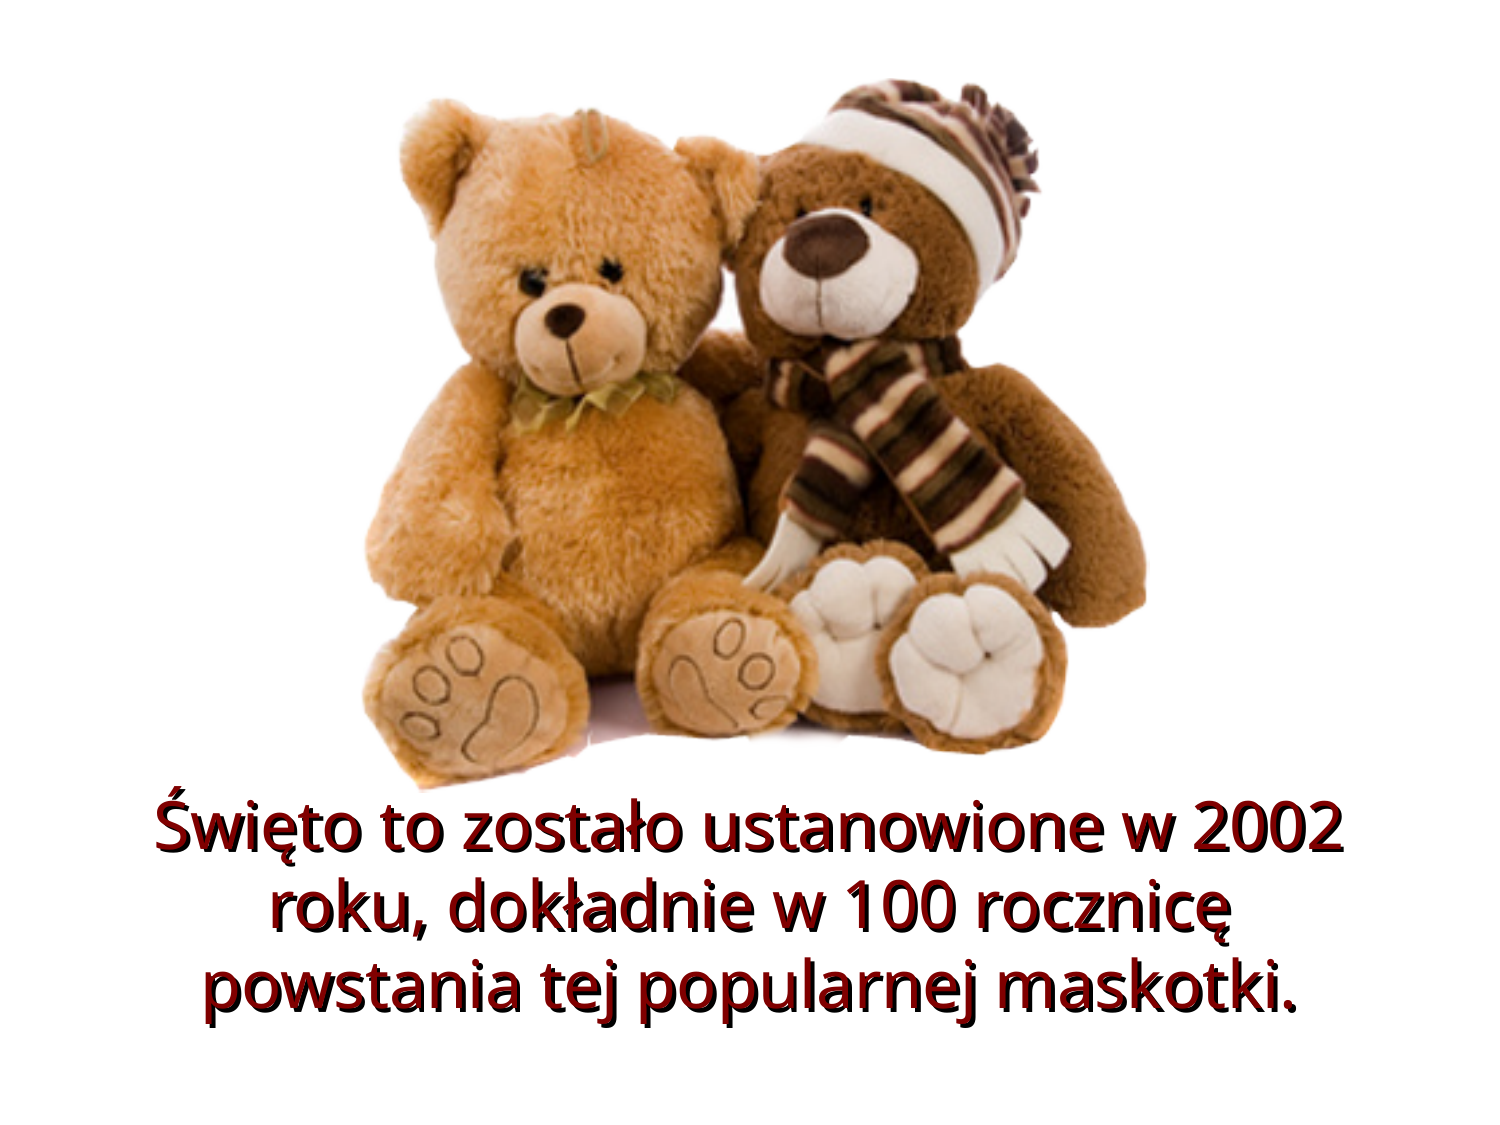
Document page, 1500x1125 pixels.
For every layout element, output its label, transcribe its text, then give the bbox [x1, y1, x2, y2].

picture [360, 78, 1150, 793]
text_box Święto to zostało ustanowione w 2002 roku, dokładnie w 100 rocznicę powstania tej popularnej maskotki. [100, 774, 1400, 1063]
